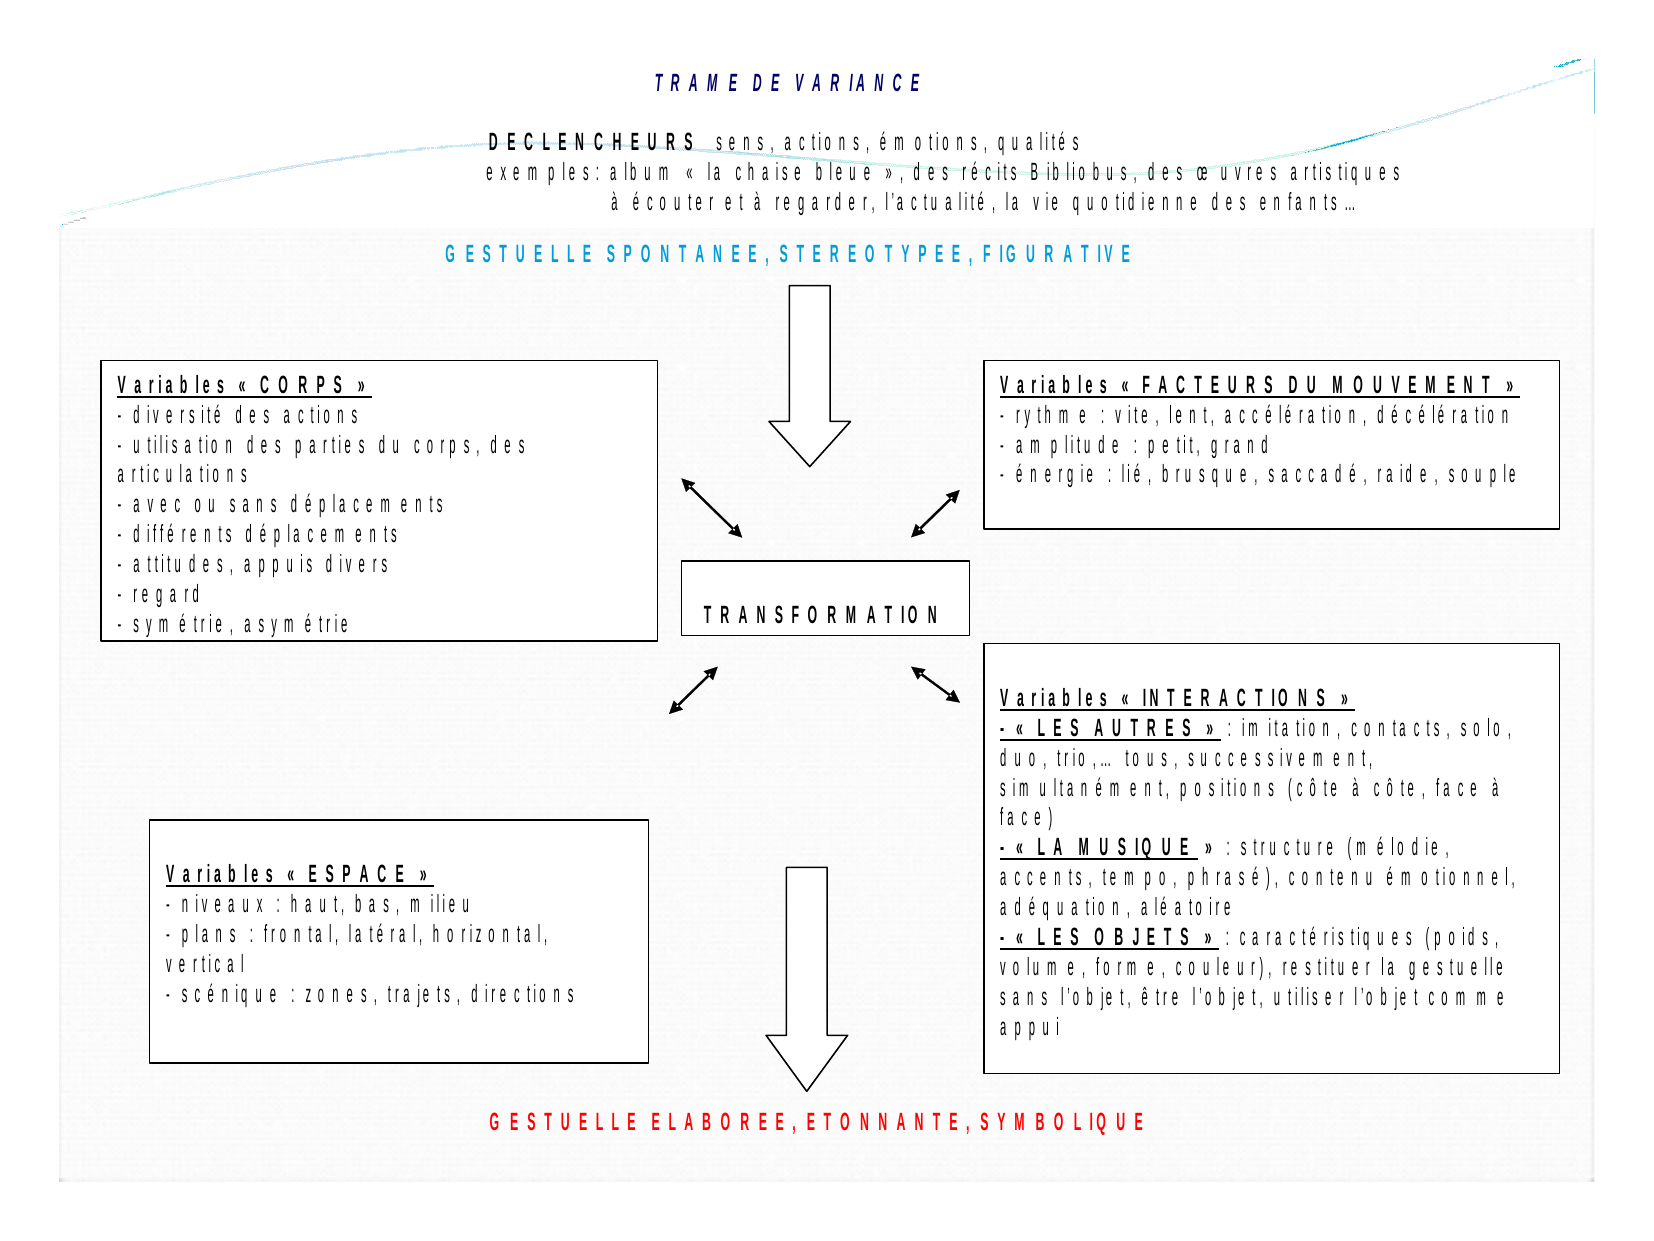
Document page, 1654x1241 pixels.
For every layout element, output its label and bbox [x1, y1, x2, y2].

picture [59, 59, 1595, 1182]
